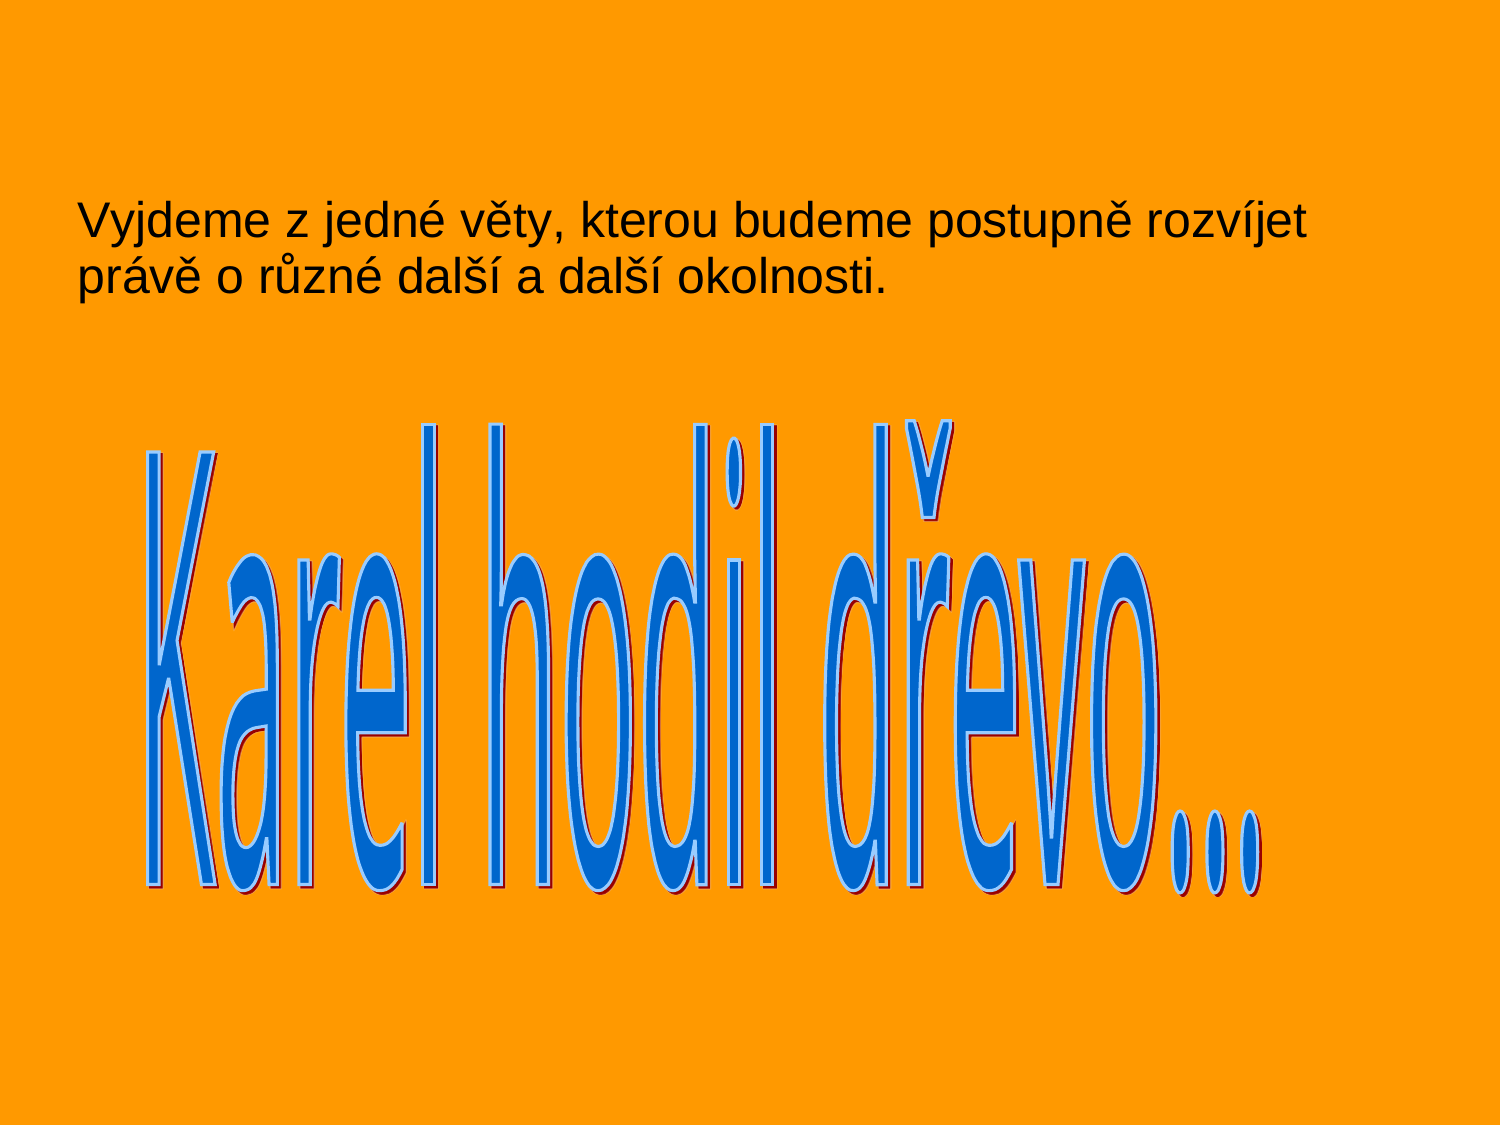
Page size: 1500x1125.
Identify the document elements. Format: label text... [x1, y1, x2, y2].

text_box Karel hodil dřevo... [1091, 554, 1156, 891]
text_box Karel hodil dřevo... [1206, 811, 1223, 893]
text_box Karel hodil dřevo... [955, 553, 1015, 891]
text_box Karel hodil dřevo... [761, 424, 773, 885]
text_box Karel hodil dřevo... [906, 420, 951, 518]
text_box Karel hodil dřevo... [824, 424, 887, 891]
text_box Karel hodil dřevo... [1018, 560, 1085, 885]
text_box Karel hodil dřevo... [1172, 811, 1189, 893]
text_box Karel hodil dřevo... [566, 554, 631, 891]
text_box Vyjdeme z jedné věty, kterou budeme postupně rozvíjet právě o různé další a další okolnosti. [62, 184, 1438, 312]
text_box Karel hodil dřevo... [727, 438, 741, 506]
text_box Karel hodil dřevo... [221, 554, 278, 891]
text_box Karel hodil dřevo... [1241, 811, 1258, 893]
text_box Karel hodil dřevo... [422, 424, 435, 885]
text_box Karel hodil dřevo... [908, 553, 949, 885]
text_box Karel hodil dřevo... [728, 560, 740, 885]
text_box Karel hodil dřevo... [298, 553, 340, 885]
text_box Karel hodil dřevo... [345, 553, 406, 891]
text_box Karel hodil dřevo... [147, 451, 216, 885]
text_box Karel hodil dřevo... [644, 424, 707, 891]
text_box Karel hodil dřevo... [489, 424, 549, 885]
